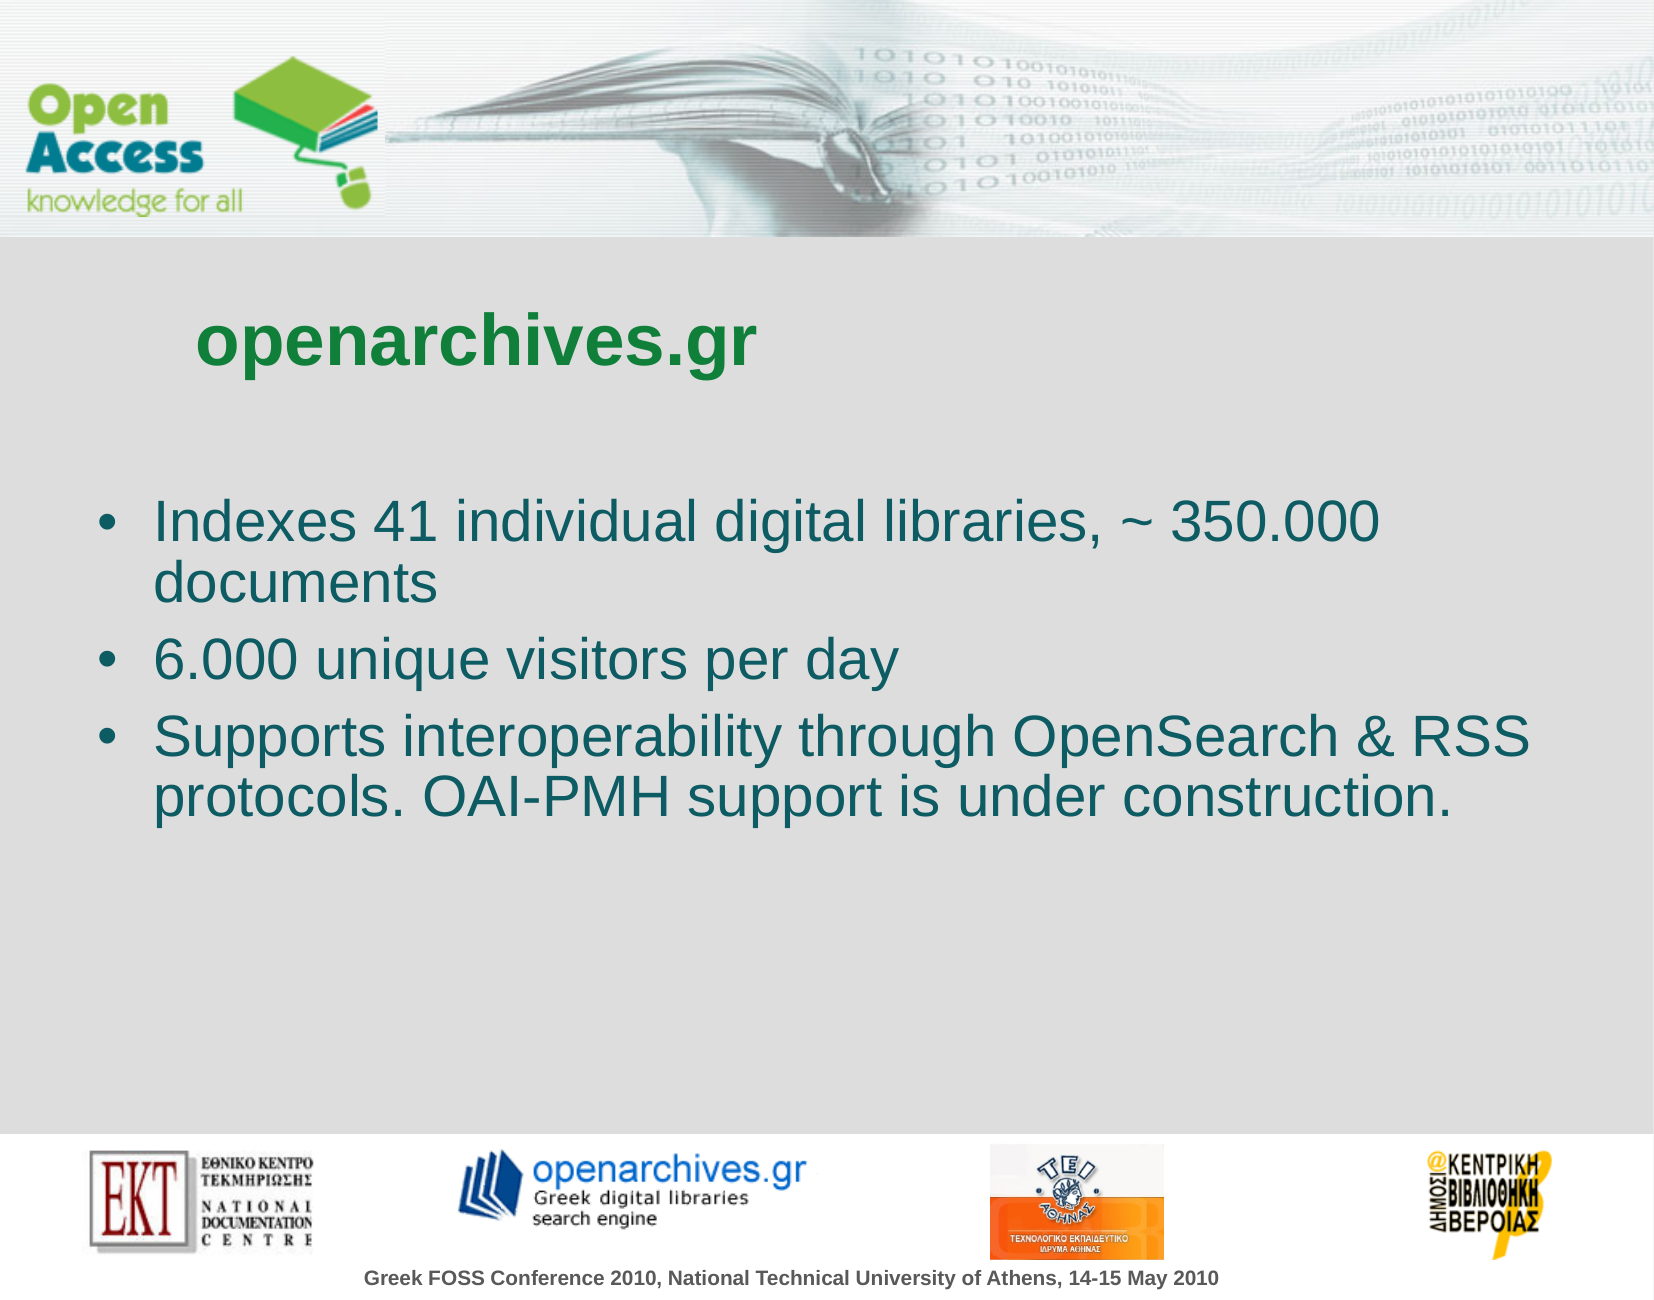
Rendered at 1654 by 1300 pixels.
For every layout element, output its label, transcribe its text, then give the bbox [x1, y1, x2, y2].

picture [82, 1138, 323, 1260]
text_box openarchives.gr [195, 303, 1516, 387]
picture [990, 1142, 1164, 1260]
list Indexes 41 individual digital libraries, ~ 350.000 documents 6.000 unique visitors per day Supports interoperability through OpenSearch & RSS protocols. OAI-PMH support is under construction. [82, 485, 1572, 1023]
picture [451, 1142, 851, 1231]
picture [0, 0, 1654, 237]
picture [1424, 1136, 1648, 1260]
